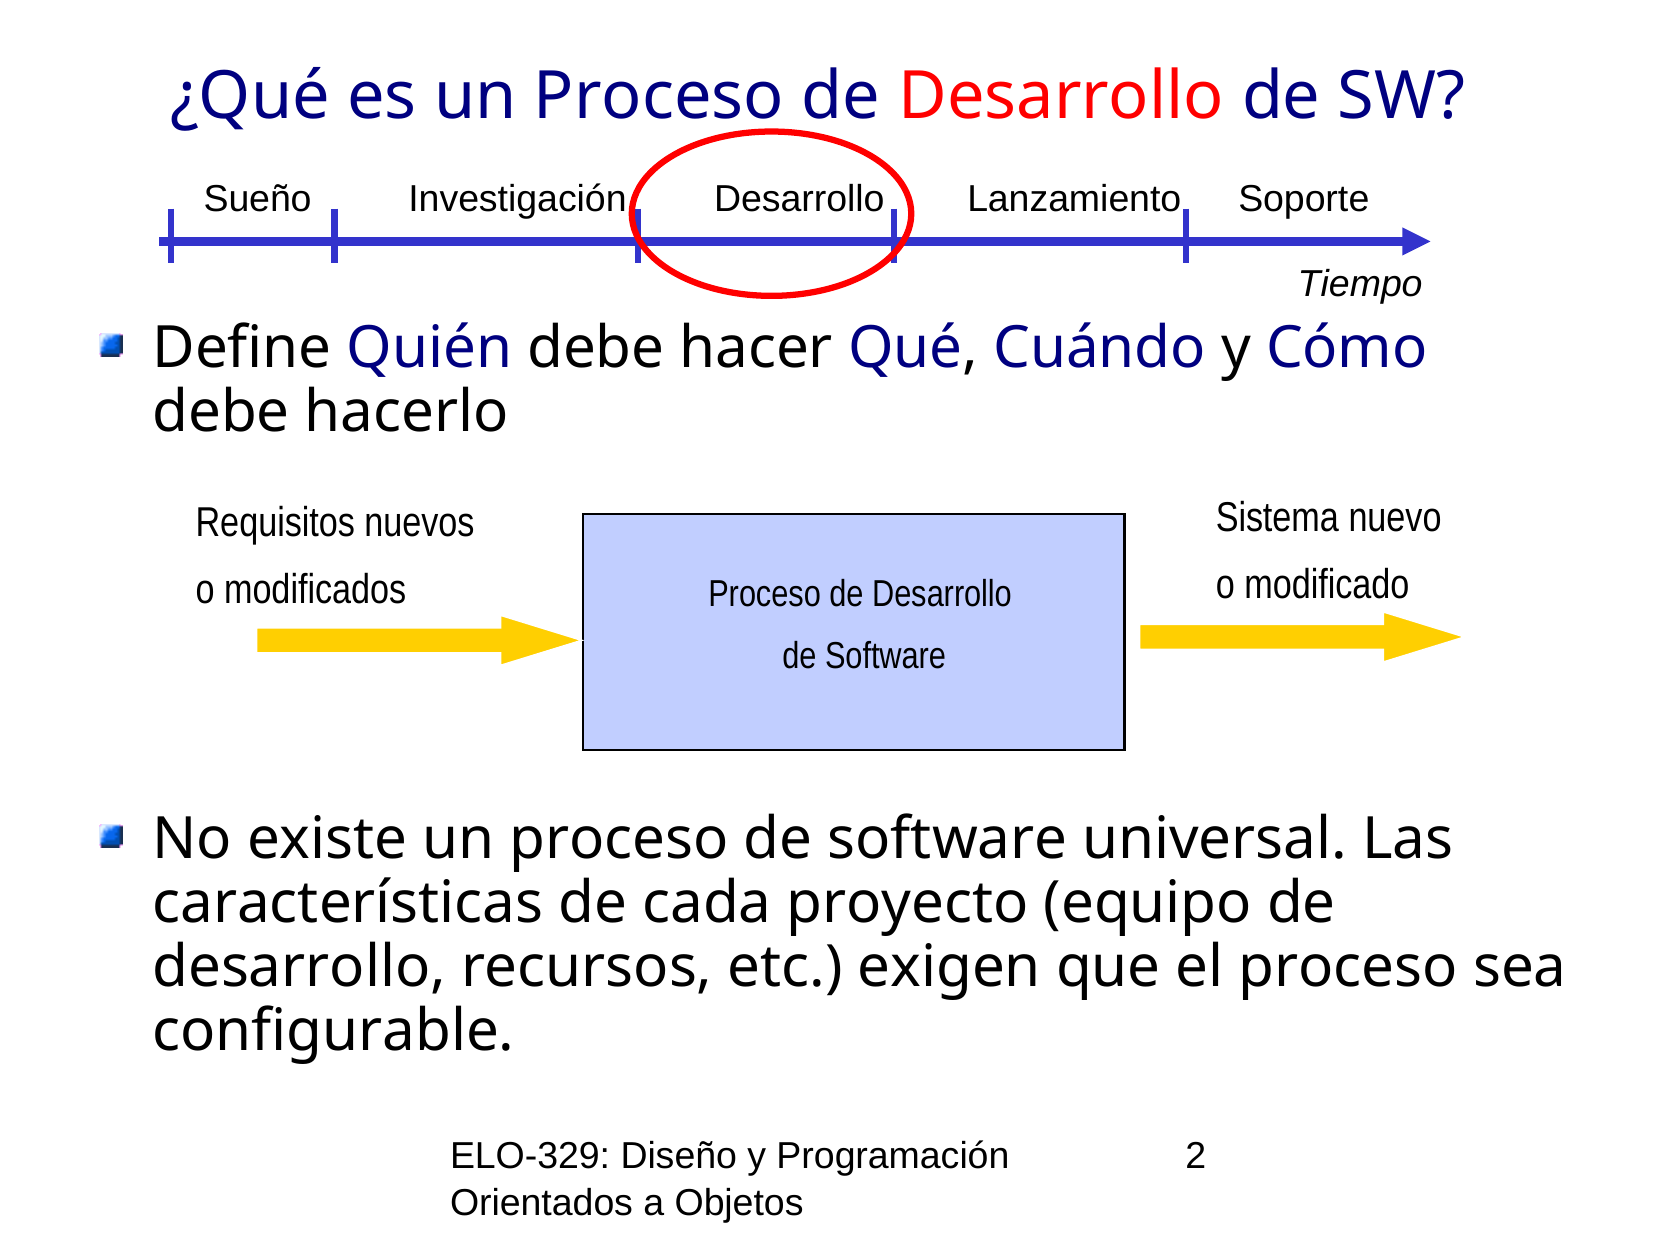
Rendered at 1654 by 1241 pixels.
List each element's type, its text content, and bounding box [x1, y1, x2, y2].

text_box Investigación [393, 164, 642, 227]
text_box Sueño [188, 164, 327, 227]
text_box Requisitos nuevos o modificados [180, 488, 490, 622]
text_box Lanzamiento [952, 164, 1197, 227]
text_box Proceso de Desarrollo de Software [693, 562, 1036, 685]
text_box Tiempo [1282, 249, 1438, 312]
text_box Desarrollo [699, 164, 900, 227]
list Define Quién debe hacer Qué, Cuándo y Cómo debe hacerlo No existe un proceso de software universal. Las características de cada proyecto (equipo de desarrollo, recursos, etc.) exigen que el proceso sea configurable. [82, 311, 1571, 1139]
text_box [1139, 611, 1465, 663]
text_box [256, 513, 1125, 751]
text_box Soporte [1223, 164, 1385, 227]
title ¿Qué es un Proceso de Desarrollo de SW? [82, 50, 1571, 137]
text_box Sistema nuevo o modificado [1200, 484, 1457, 617]
